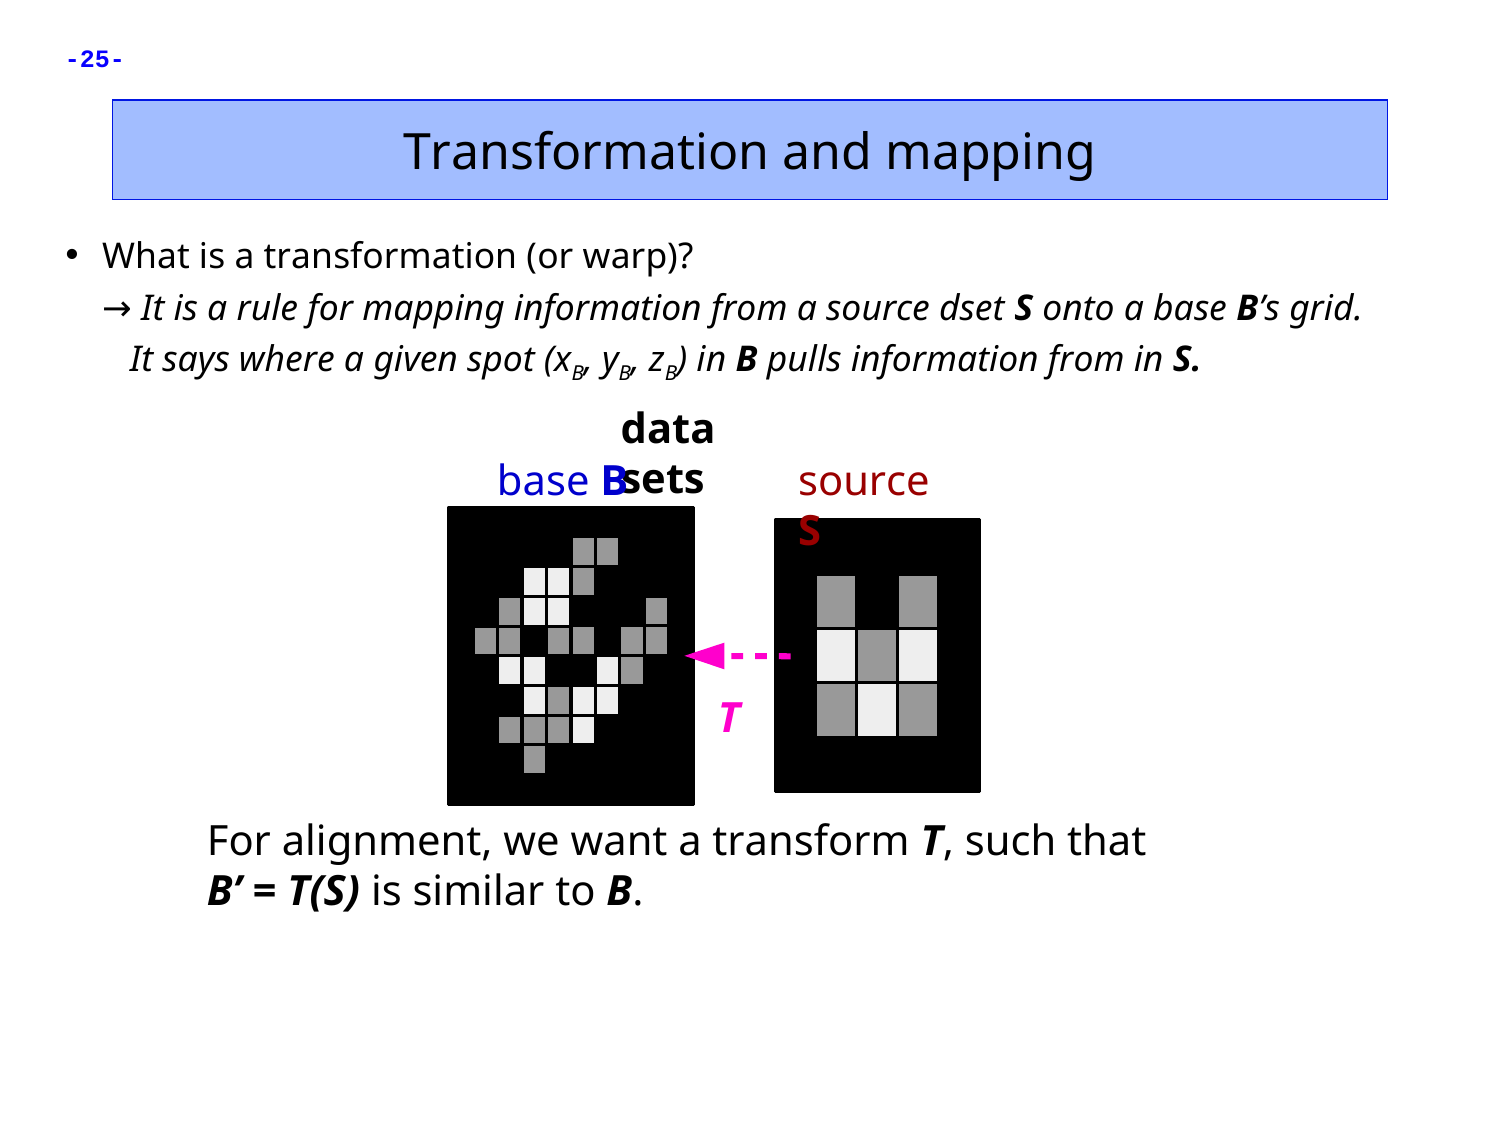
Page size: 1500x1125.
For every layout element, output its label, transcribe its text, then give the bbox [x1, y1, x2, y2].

text_box [448, 507, 694, 803]
text_box base B [479, 443, 657, 515]
text_box [775, 519, 980, 792]
text_box For alignment, we want a transform T, such that B’ = T(S) is similar to B. [189, 803, 1291, 1124]
text_box source S [780, 443, 974, 515]
text_box Transformation and mapping [112, 99, 1388, 200]
text_box What is a transformation (or warp)? → It is a rule for mapping information from a source dset S onto a base B’s grid. It says where a given spot (xB, yB, zB) in B pulls information from in S. [49, 226, 1458, 435]
text_box data sets [603, 391, 816, 463]
text_box T [703, 683, 762, 749]
